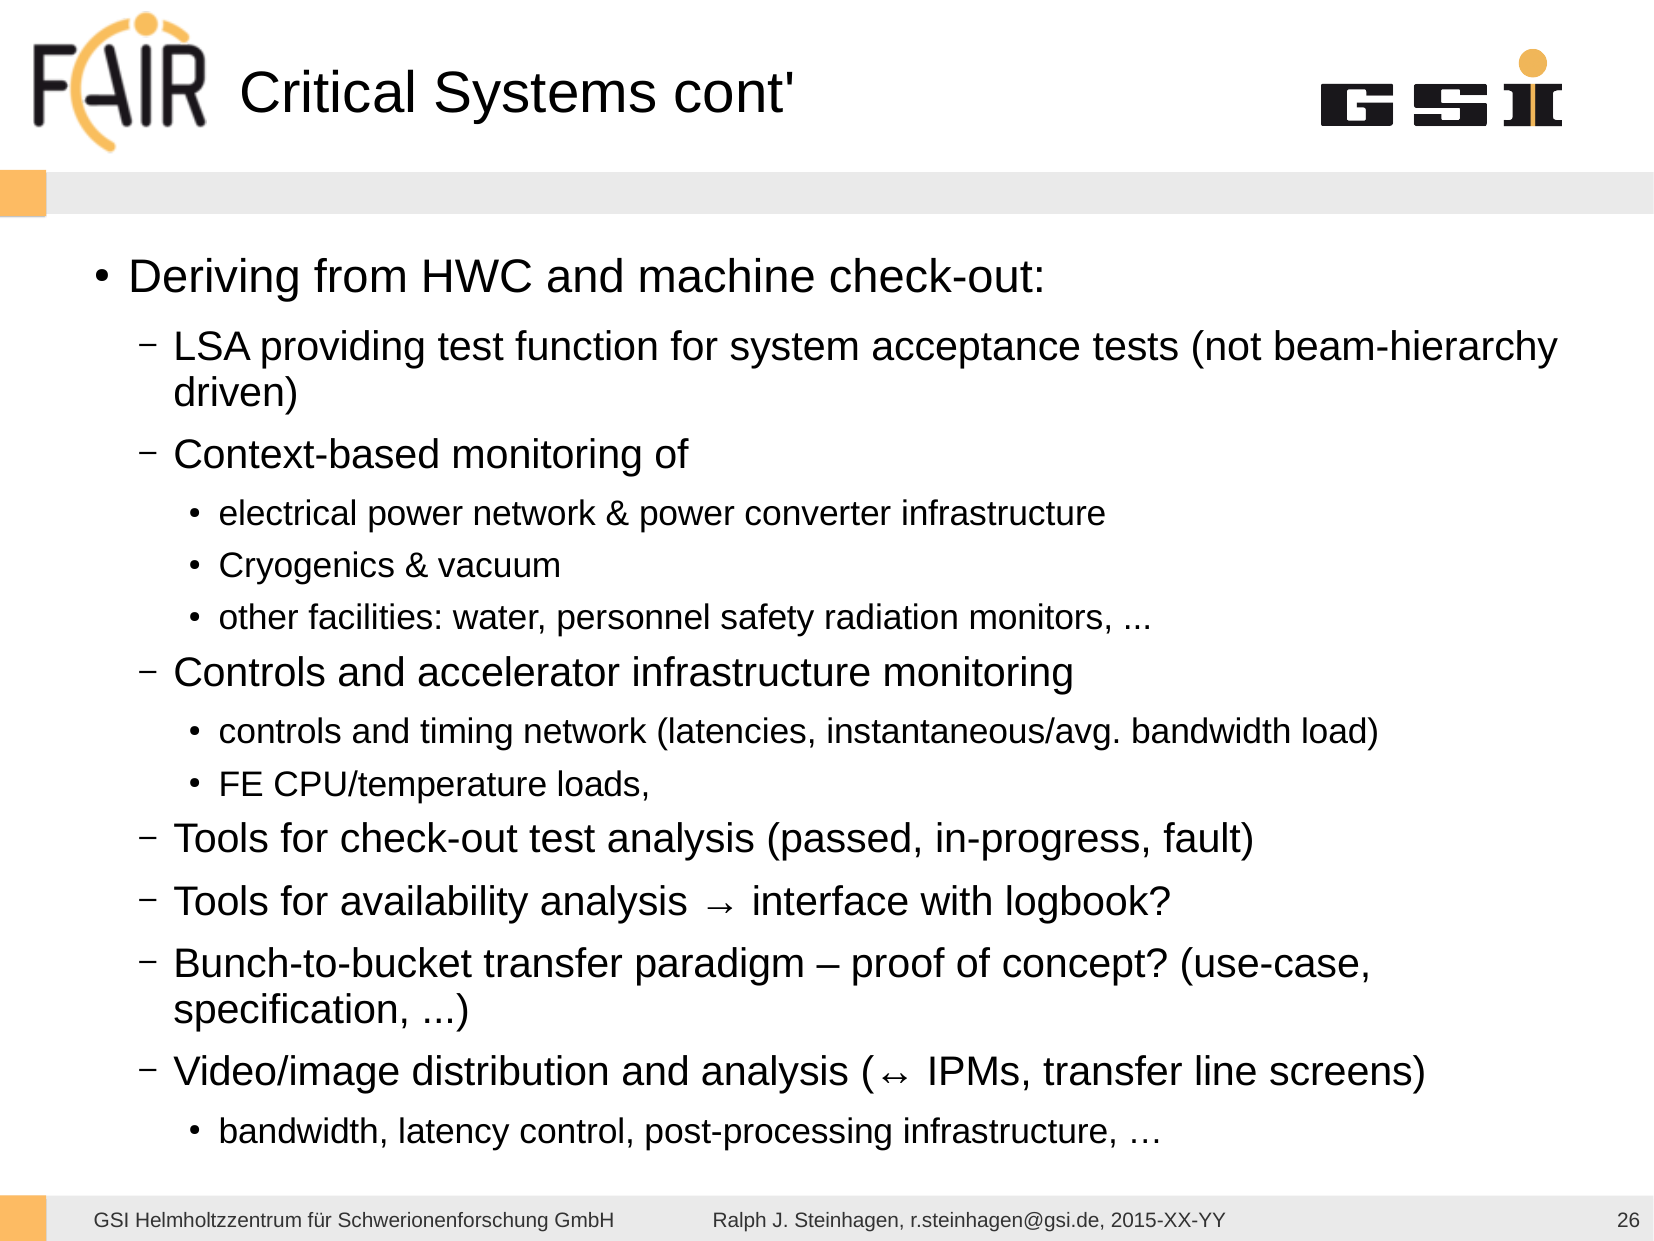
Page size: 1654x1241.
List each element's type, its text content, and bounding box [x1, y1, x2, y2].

picture [33, 10, 207, 155]
picture [1319, 46, 1564, 129]
list Deriving from HWC and machine check-out: LSA providing test function for system acceptance tests (not beam-hierarchy driven) Context-based monitoring of electrical power network & power converter infrastructure Cryogenics & vacuum other facilities: water, personnel safety radiation monitors, ... Controls and accelerator infrastructure monitoring controls and timing network (latencies, instantaneous/avg. bandwidth load) FE CPU/temperature loads, Tools for check-out test analysis (passed, in-progress, fault) Tools for availability analysis → interface with logbook? Bunch-to-bucket transfer paradigm – proof of concept? (use-case, specification, ...) Video/image distribution and analysis (↔ IPMs, transfer line screens) bandwidth, latency control, post-processing infrastructure, … [82, 249, 1571, 1158]
title Critical Systems cont' [239, 23, 1301, 162]
